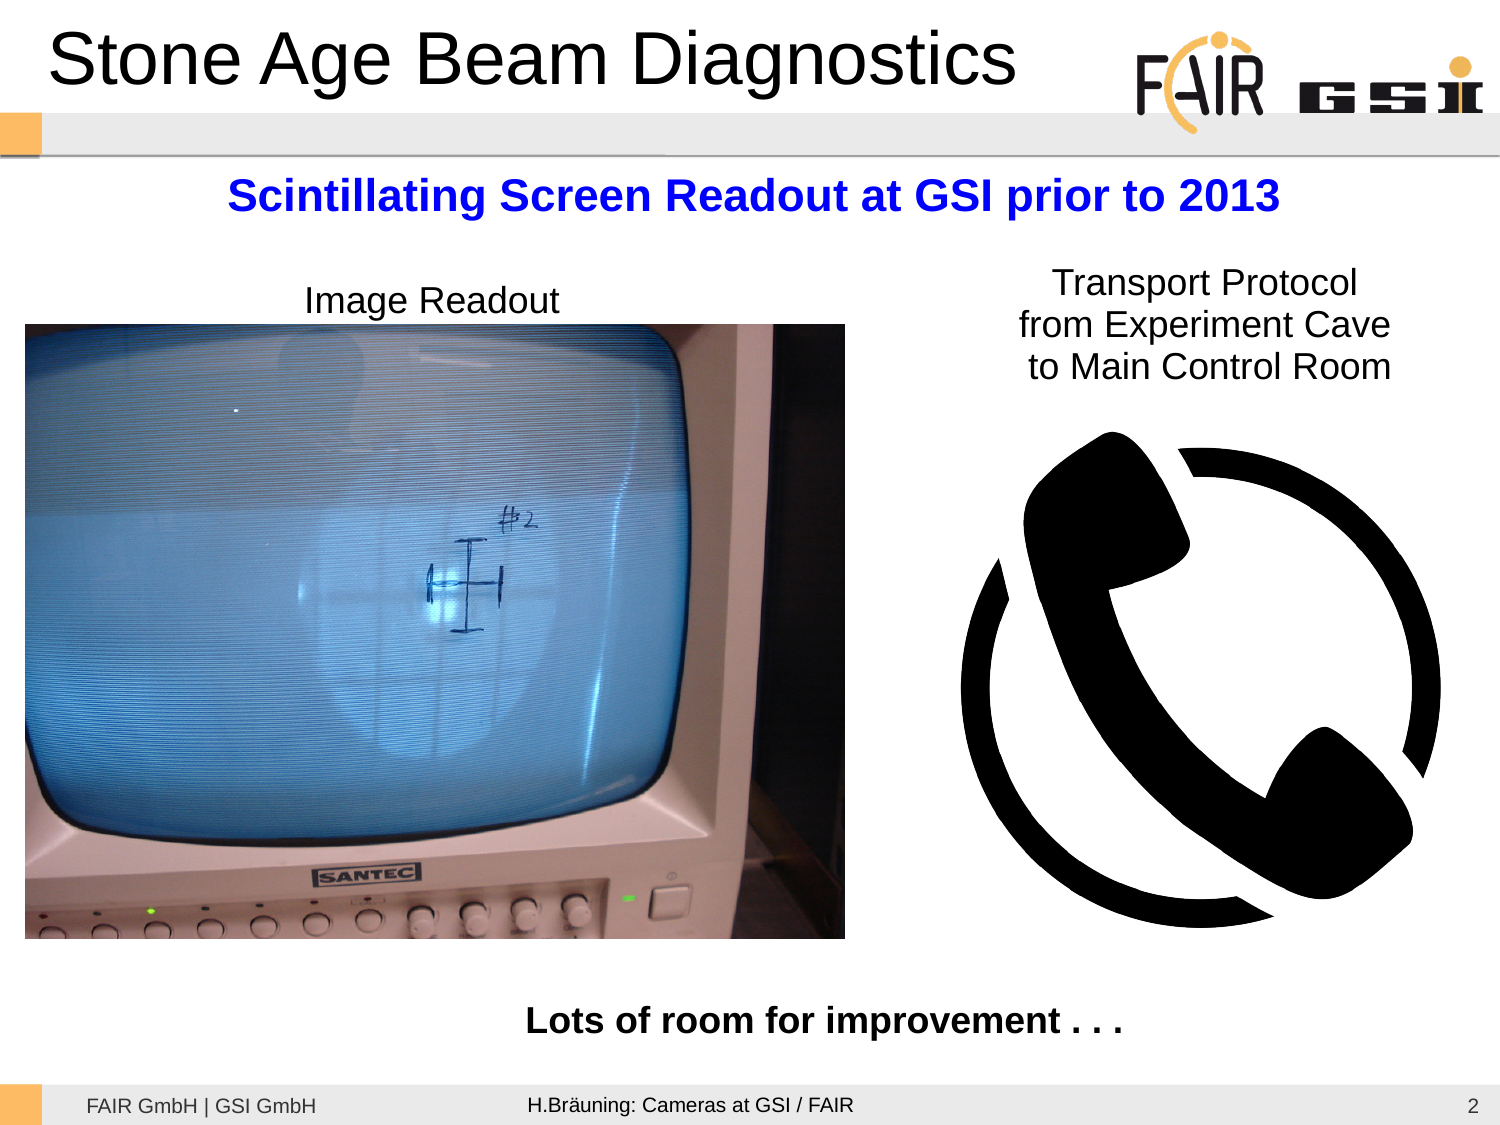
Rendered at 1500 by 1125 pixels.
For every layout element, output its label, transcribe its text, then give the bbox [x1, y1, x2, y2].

title Stone Age Beam Diagnostics [47, 0, 1117, 119]
text_box Image Readout [289, 271, 575, 329]
text_box Lots of room for improvement . . . [510, 992, 1140, 1049]
picture [1136, 29, 1264, 136]
text_box Transport Protocol from Experiment Cave to Main Control Room [1003, 253, 1417, 395]
picture [1298, 54, 1484, 113]
text_box Scintillating Screen Readout at GSI prior to 2013 [212, 162, 1297, 229]
picture [25, 324, 845, 939]
picture [960, 431, 1441, 928]
